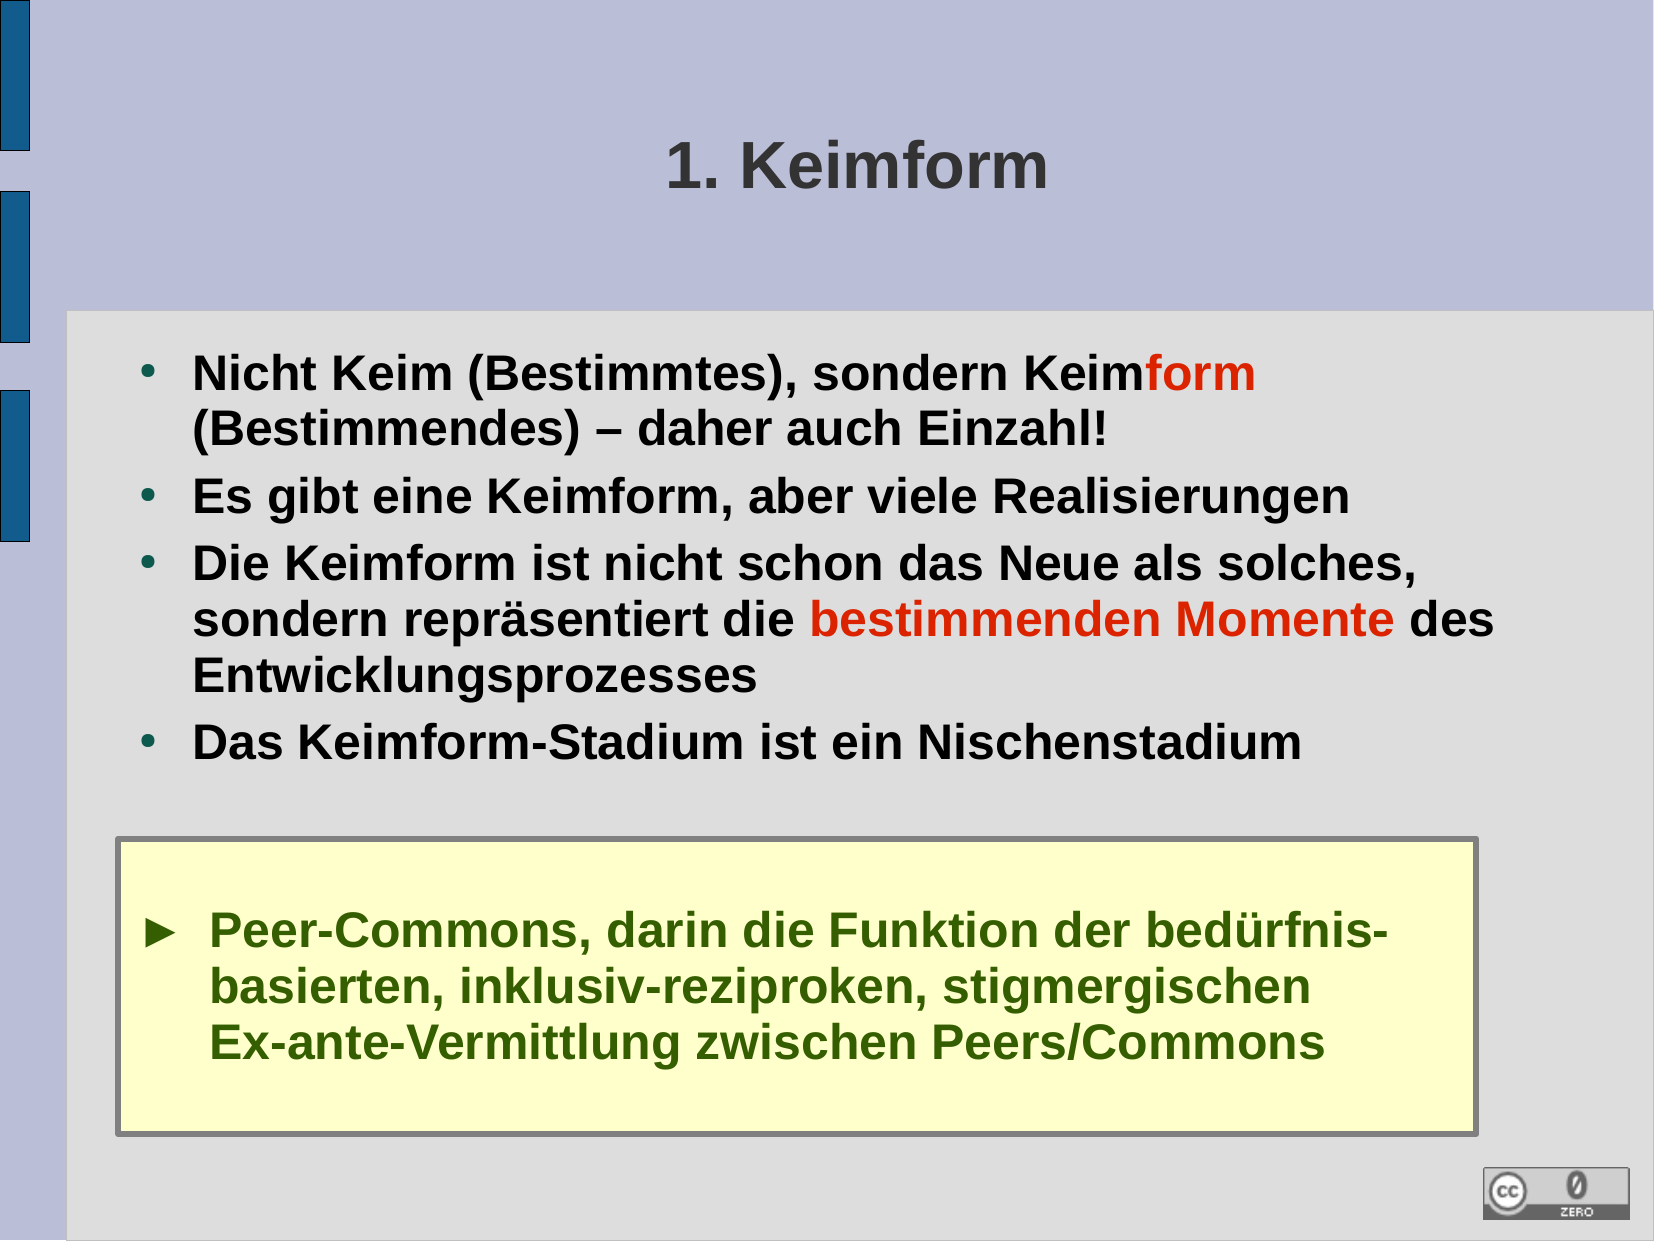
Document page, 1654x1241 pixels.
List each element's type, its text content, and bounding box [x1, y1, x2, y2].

text_box ► Peer-Commons, darin die Funktion der bedürfnis- basierten, inklusiv-reziproken, stigmergischen Ex-ante-Vermittlung zwischen Peers/Commons [118, 838, 1477, 1134]
list Nicht Keim (Bestimmtes), sondern Keimform (Bestimmendes) – daher auch Einzahl! Es gibt eine Keimform, aber viele Realisierungen Die Keimform ist nicht schon das Neue als solches, sondern repräsentiert die bestimmenden Momente des Entwicklungsprozesses Das Keimform-Stadium ist ein Nischenstadium [121, 344, 1595, 1152]
picture [1483, 1167, 1630, 1220]
title 1. Keimform [121, 61, 1595, 269]
